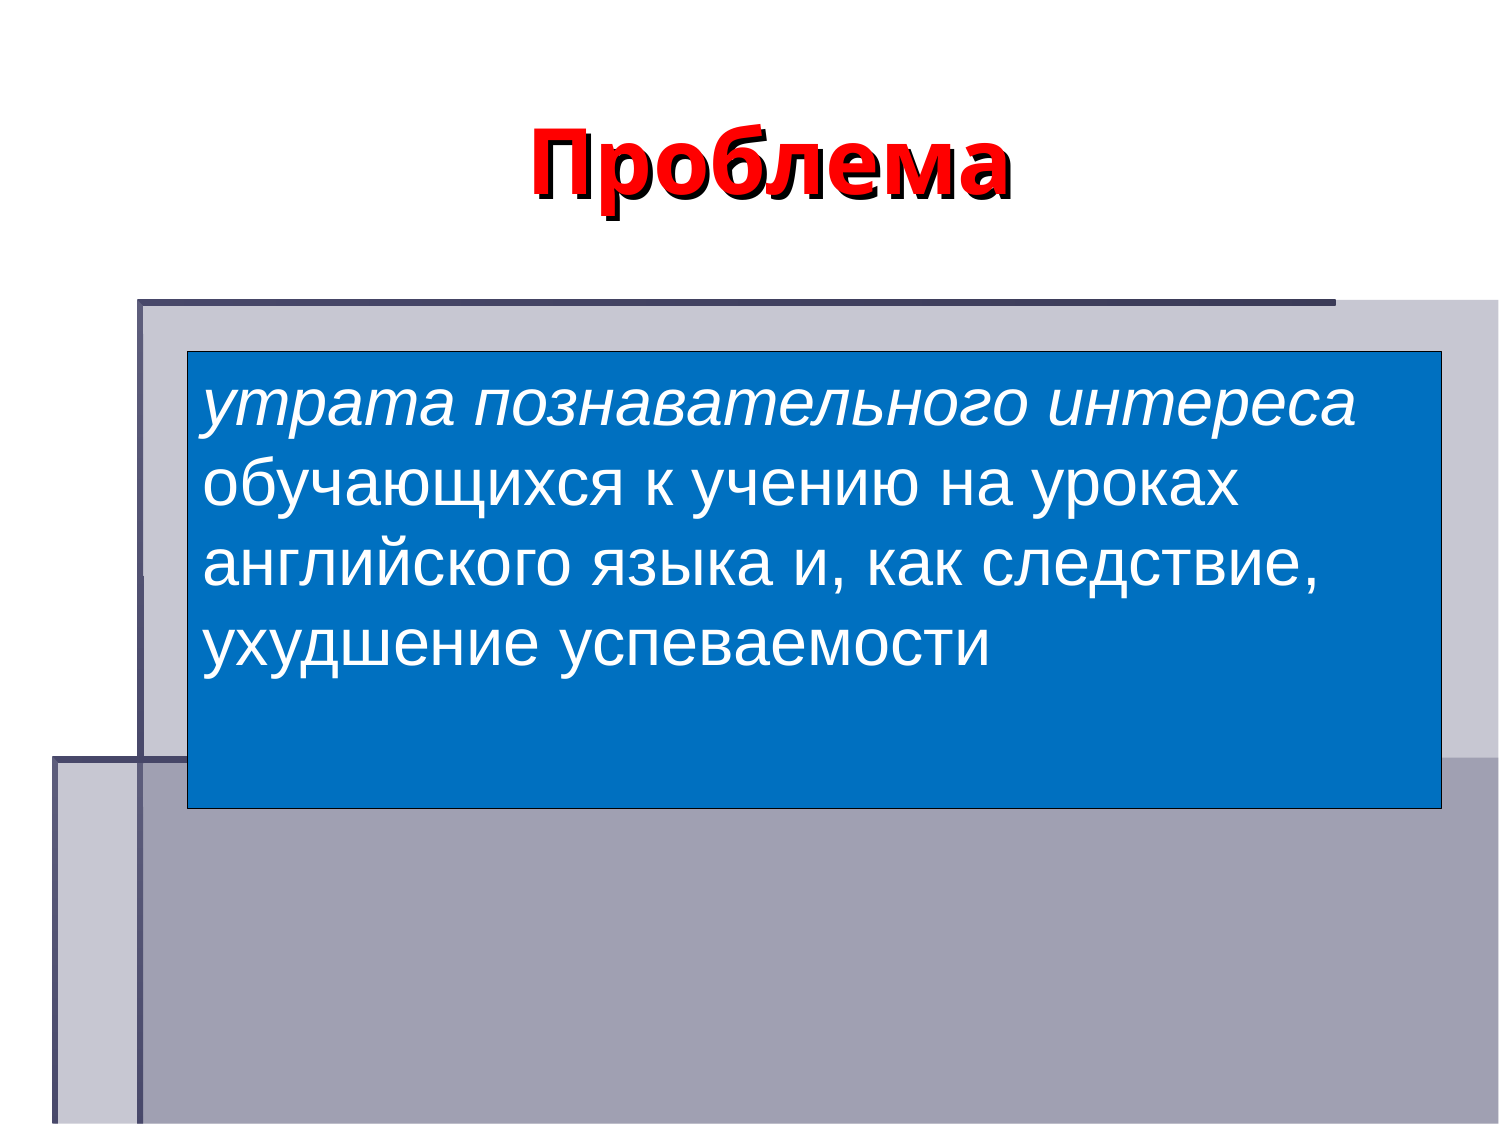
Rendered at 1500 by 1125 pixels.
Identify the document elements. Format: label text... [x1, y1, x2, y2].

text_box Проблема [75, 40, 1451, 276]
text_box утрата познавательного интереса обучающихся к учению на уроках английского языка и, как следствие, ухудшение успеваемости [187, 351, 1441, 809]
text_box [140, 301, 1455, 1125]
